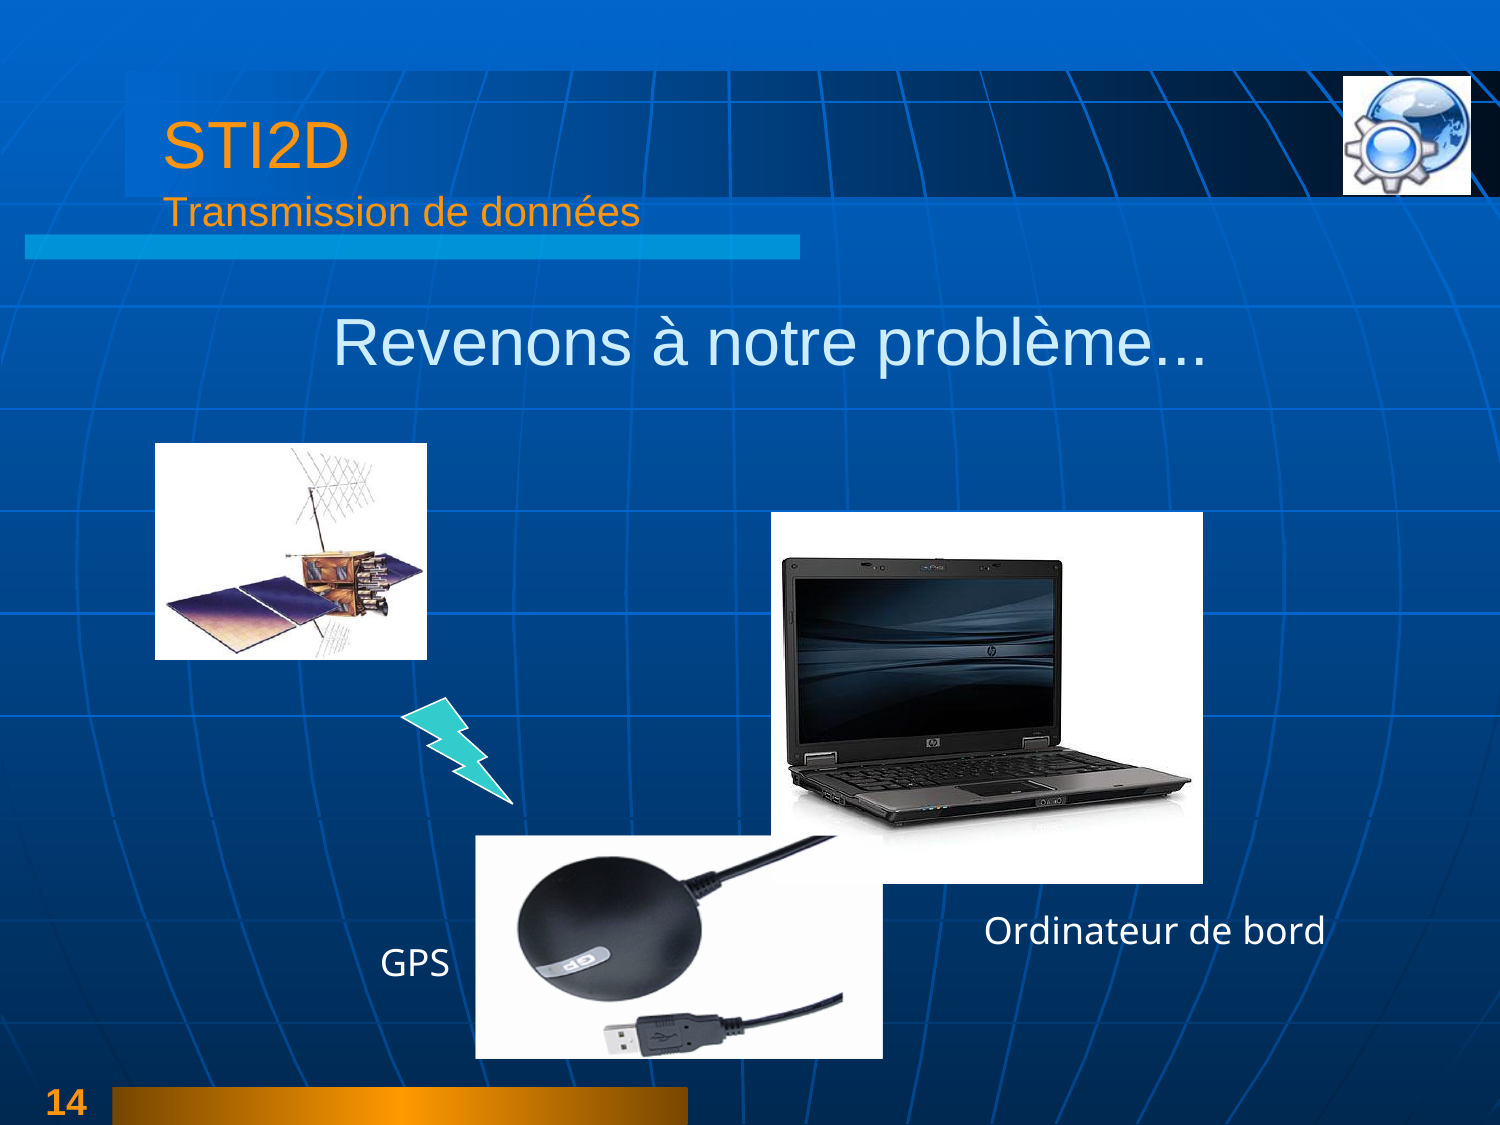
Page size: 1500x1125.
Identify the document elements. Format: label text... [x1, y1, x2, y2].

picture [1343, 76, 1471, 195]
text_box Ordinateur de bord [968, 899, 1388, 960]
title Revenons à notre problème... [106, 259, 1437, 419]
picture [155, 443, 427, 660]
text_box GPS [365, 931, 466, 992]
picture [475, 512, 1203, 1059]
text_box [401, 697, 513, 805]
